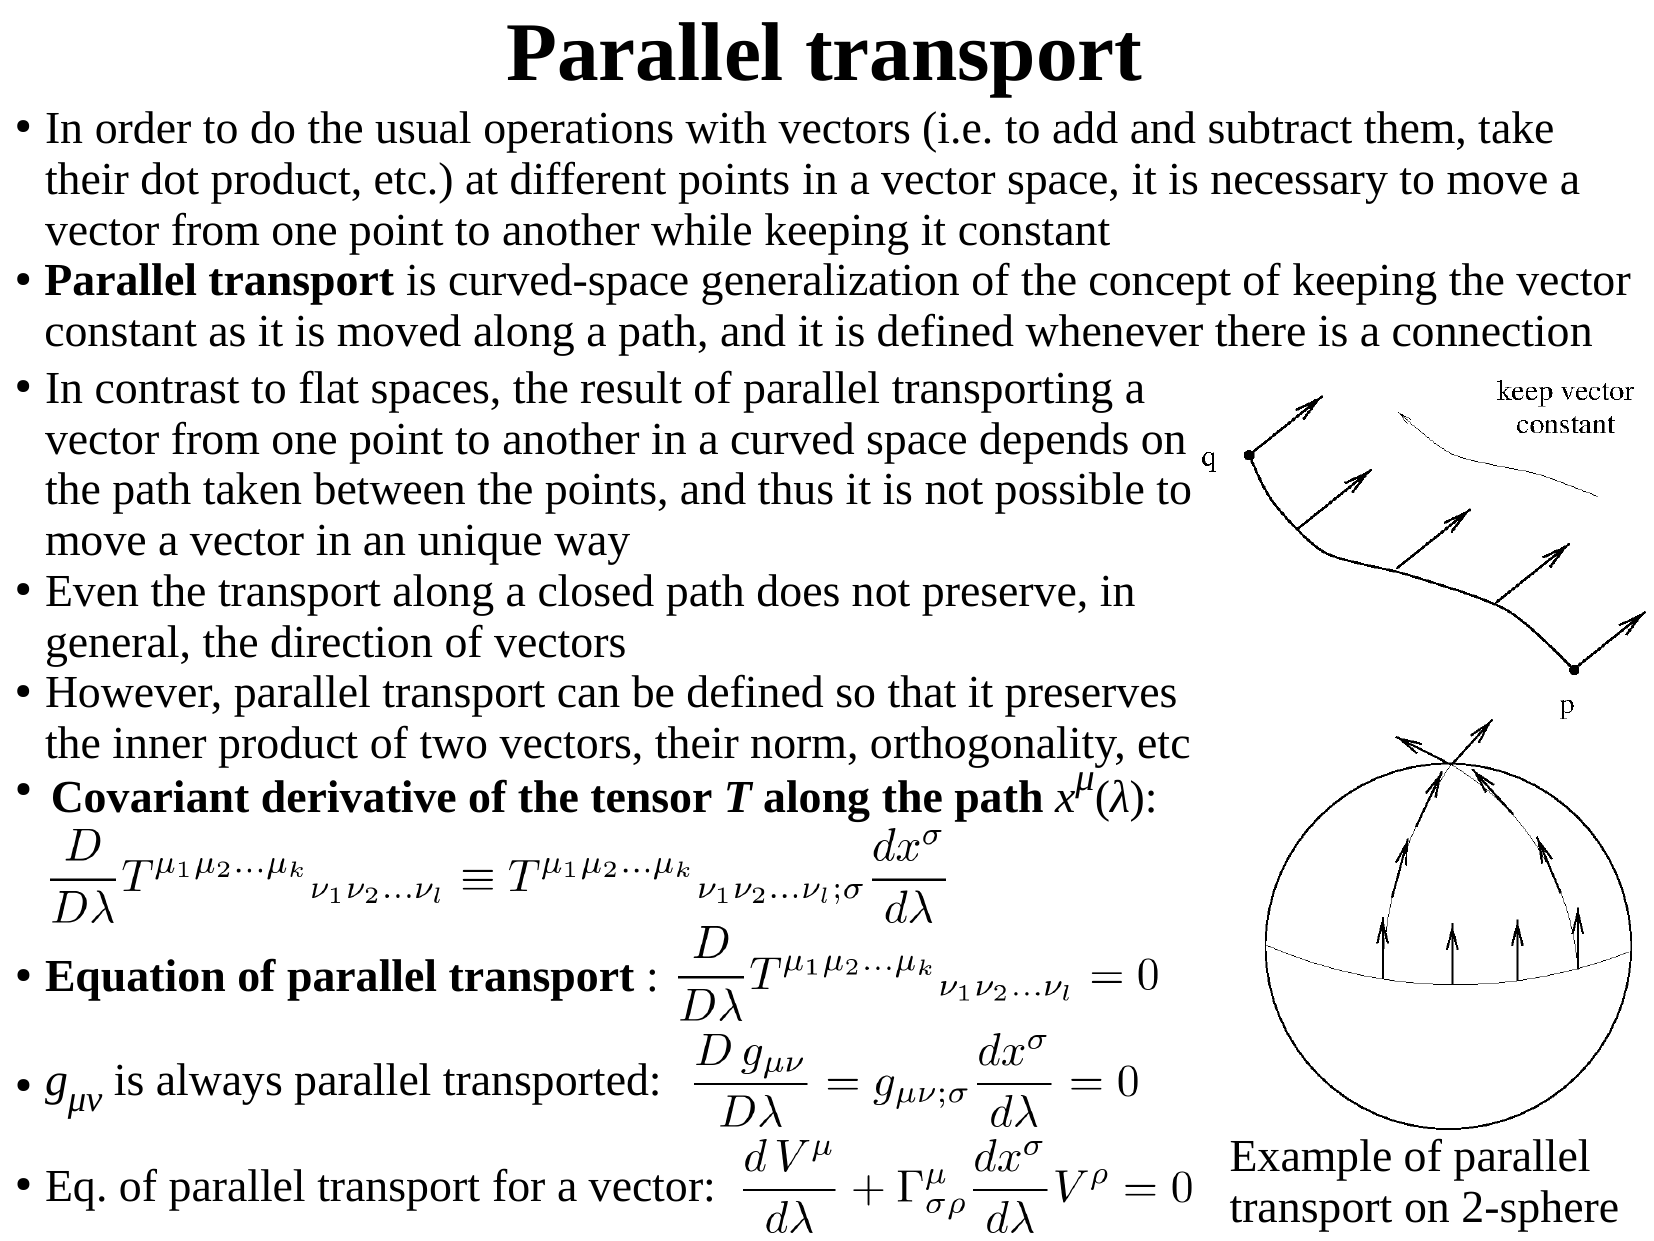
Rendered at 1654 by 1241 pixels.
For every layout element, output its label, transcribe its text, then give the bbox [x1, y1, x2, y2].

list In order to do the usual operations with vectors (i.e. to add and subtract them, take their dot product, etc.) at different points in a vector space, it is necessary to move a vector from one point to another while keeping it constant Parallel transport is curved-space generalization of the concept of keeping the vector constant as it is moved along a path, and it is defined whenever there is a connection [14, 102, 1651, 408]
title Parallel transport [37, 6, 1613, 99]
list In contrast to flat spaces, the result of parallel transporting a vector from one point to another in a curved space depends on the path taken between the points, and thus it is not possible to move a vector in an unique way Even the transport along a closed path does not preserve, in general, the direction of vectors However, parallel transport can be defined so that it preserves the inner product of two vectors, their norm, orthogonality, etc [15, 362, 1201, 769]
picture [50, 828, 946, 923]
picture [694, 1033, 1138, 1128]
text_box Covariant derivative of the tensor T along the path xμ(λ): Equation of parallel transport : gμν is always parallel transported: Eq. of parallel transport for a vector: [15, 769, 1201, 1212]
picture [1202, 408, 1646, 1130]
picture [678, 926, 1158, 1021]
picture [743, 1139, 1192, 1233]
text_box Example of parallel transport on 2-sphere [1229, 1130, 1643, 1233]
